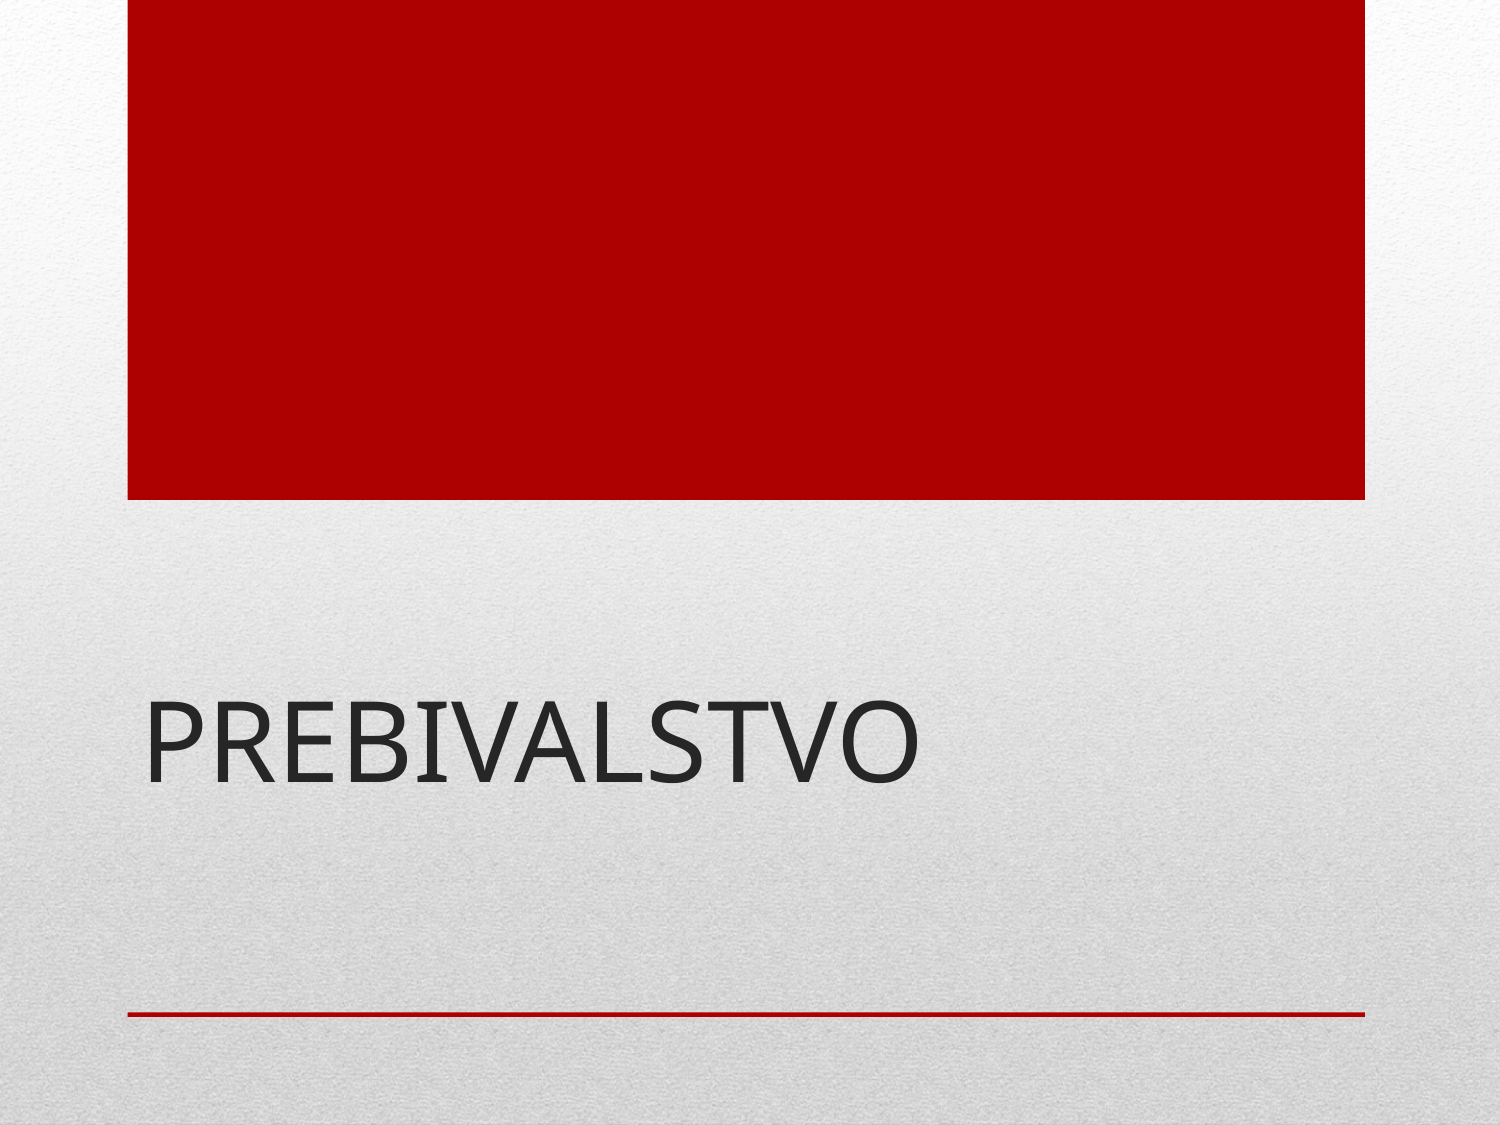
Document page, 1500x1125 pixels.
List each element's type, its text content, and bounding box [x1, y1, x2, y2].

picture [0, 0, 1500, 1125]
title prebivalstvo [125, 537, 1363, 813]
